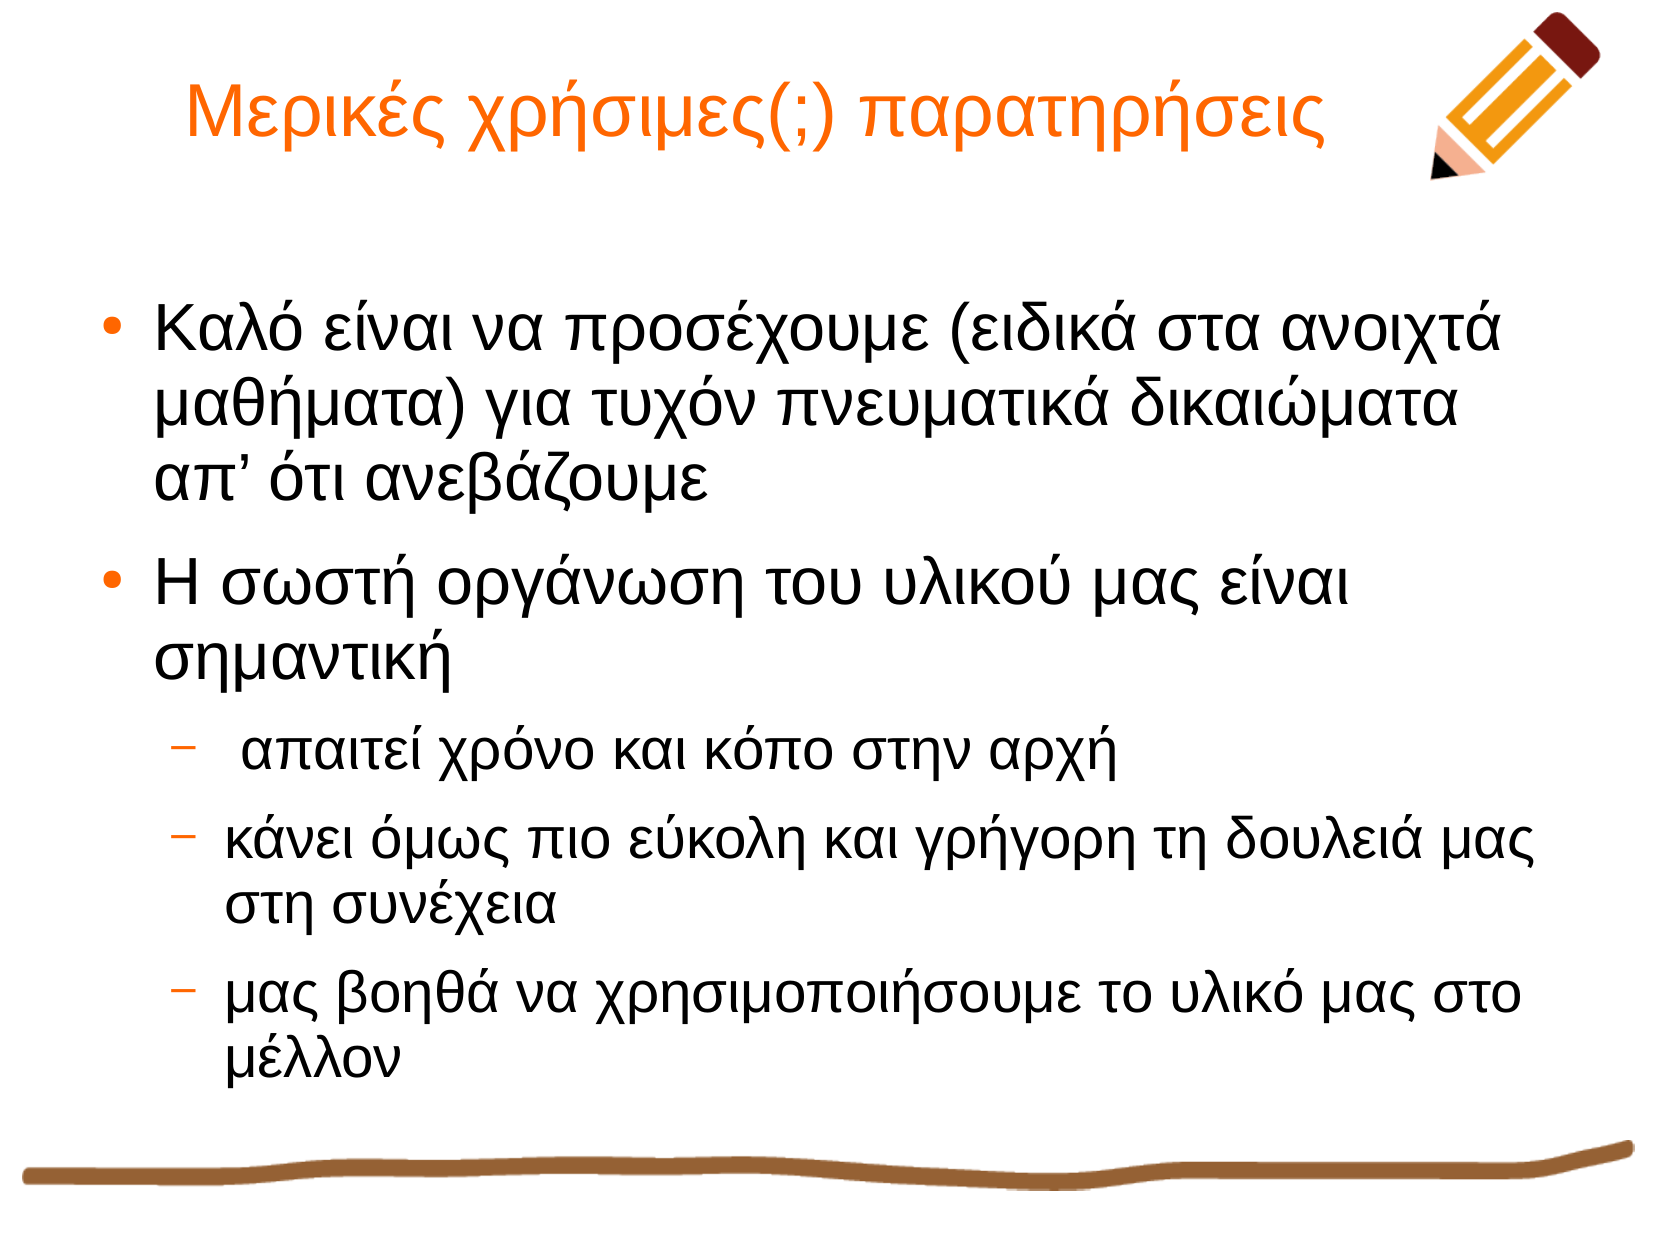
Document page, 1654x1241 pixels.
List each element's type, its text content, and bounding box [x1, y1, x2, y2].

picture [22, 1140, 1635, 1191]
title Μερικές χρήσιμες(;) παρατηρήσεις [82, 49, 1430, 172]
picture [1430, 12, 1601, 181]
list Καλό είναι να προσέχουμε (ειδικά στα ανοιχτά μαθήματα) για τυχόν πνευματικά δικαιώματα απ’ ότι ανεβάζουμε Η σωστή οργάνωση του υλικού μας είναι σημαντική απαιτεί χρόνο και κόπο στην αρχή κάνει όμως πιο εύκολη και γρήγορη τη δουλειά μας στη συνέχεια μας βοηθά να χρησιμοποιήσουμε το υλικό μας στο μέλλον [82, 290, 1571, 1122]
